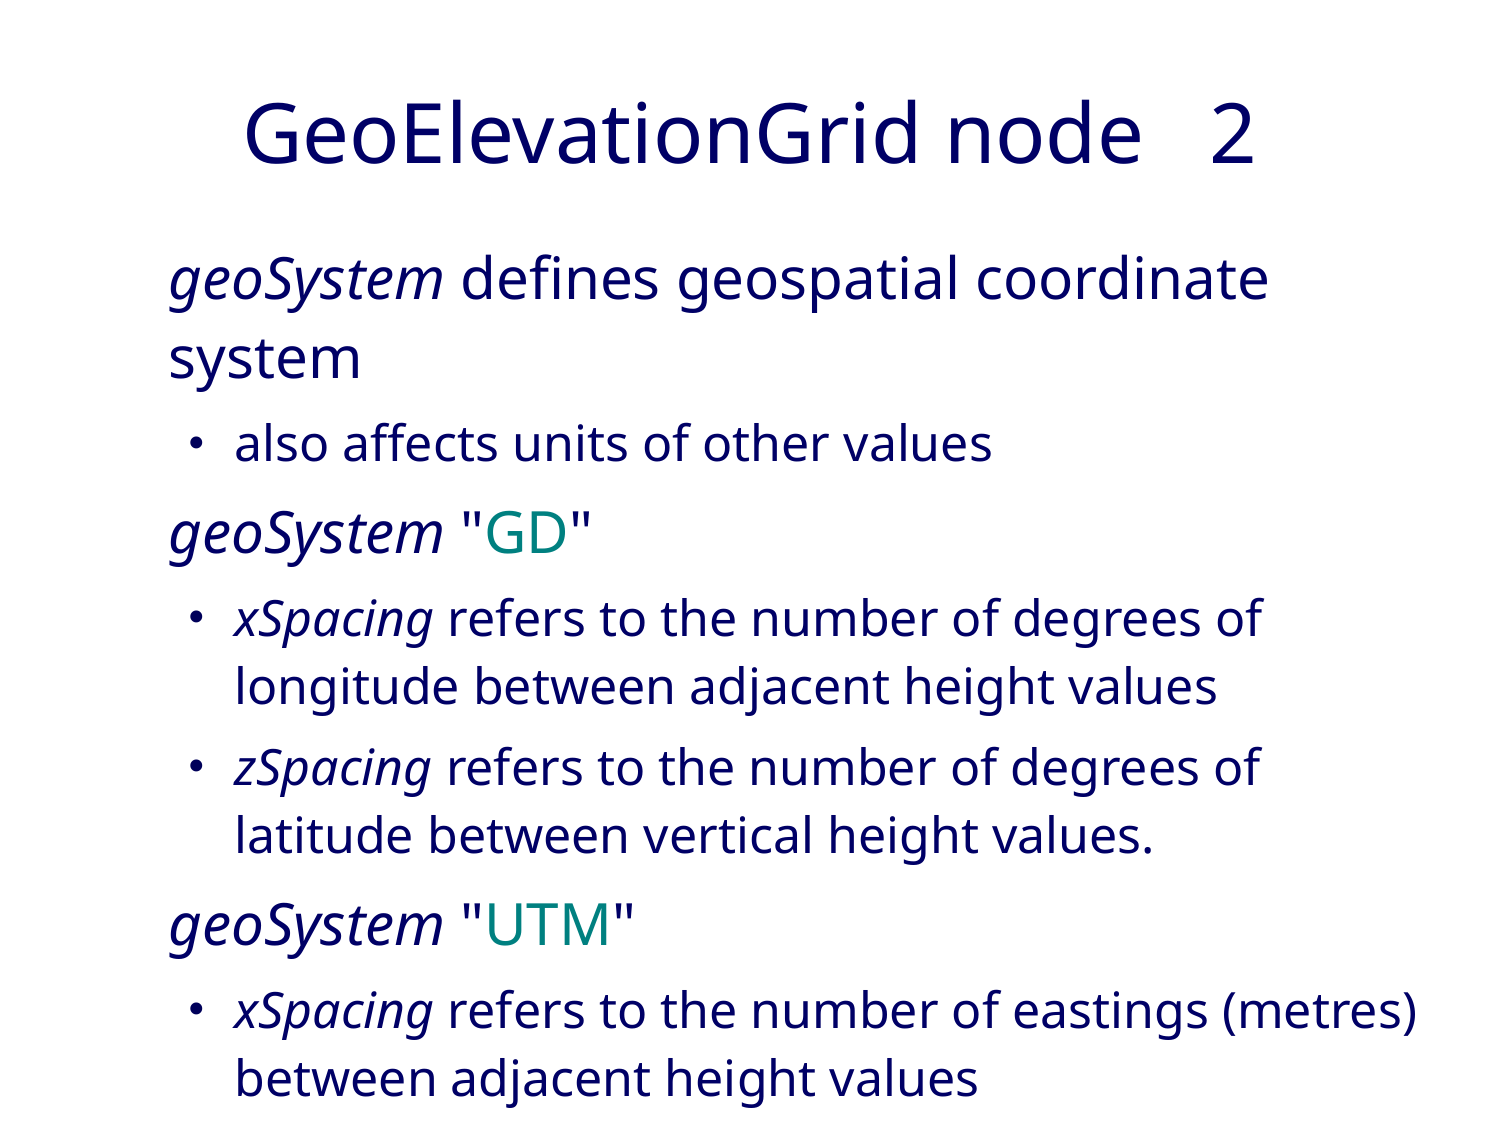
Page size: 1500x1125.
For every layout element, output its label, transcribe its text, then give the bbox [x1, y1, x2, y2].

list geoSystem defines geospatial coordinate system also affects units of other values geoSystem "GD" xSpacing refers to the number of degrees of longitude between adjacent height values zSpacing refers to the number of degrees of latitude between vertical height values. geoSystem "UTM" xSpacing refers to the number of eastings (metres) between adjacent height values zSpacing refers to the number of northings (metres) between vertical height values. [112, 237, 1426, 1083]
title GeoElevationGrid node 2 [112, 44, 1388, 218]
